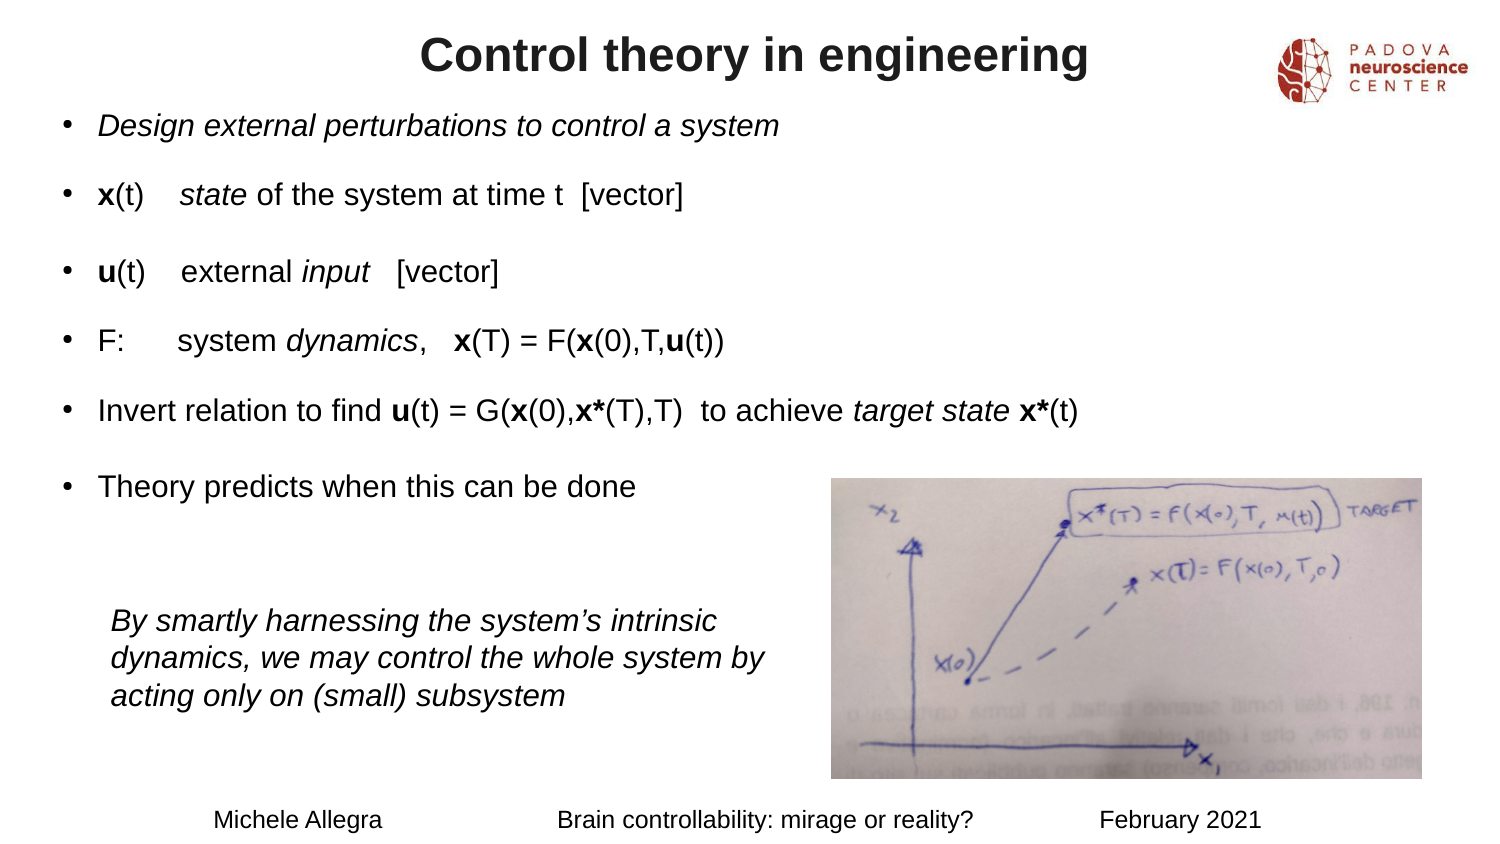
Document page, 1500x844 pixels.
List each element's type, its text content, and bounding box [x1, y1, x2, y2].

text_box Design external perturbations to control a system x(t) state of the system at time t [vector] u(t) external input [vector] F: system dynamics, x(T) = F(x(0),T,u(t)) Invert relation to find u(t) = G(x(0),x*(T),T) to achieve target state x*(t) Theory predicts when this can be done [47, 100, 1123, 554]
picture [1268, 10, 1476, 123]
text_box By smartly harnessing the system’s intrinsic dynamics, we may control the whole system by acting only on (small) subsystem [35, 613, 815, 699]
picture [831, 478, 1422, 779]
text_box Michele Allegra Brain controllability: mirage or reality? February 2021 [64, 792, 1415, 844]
text_box Control theory in engineering [74, 30, 1436, 132]
